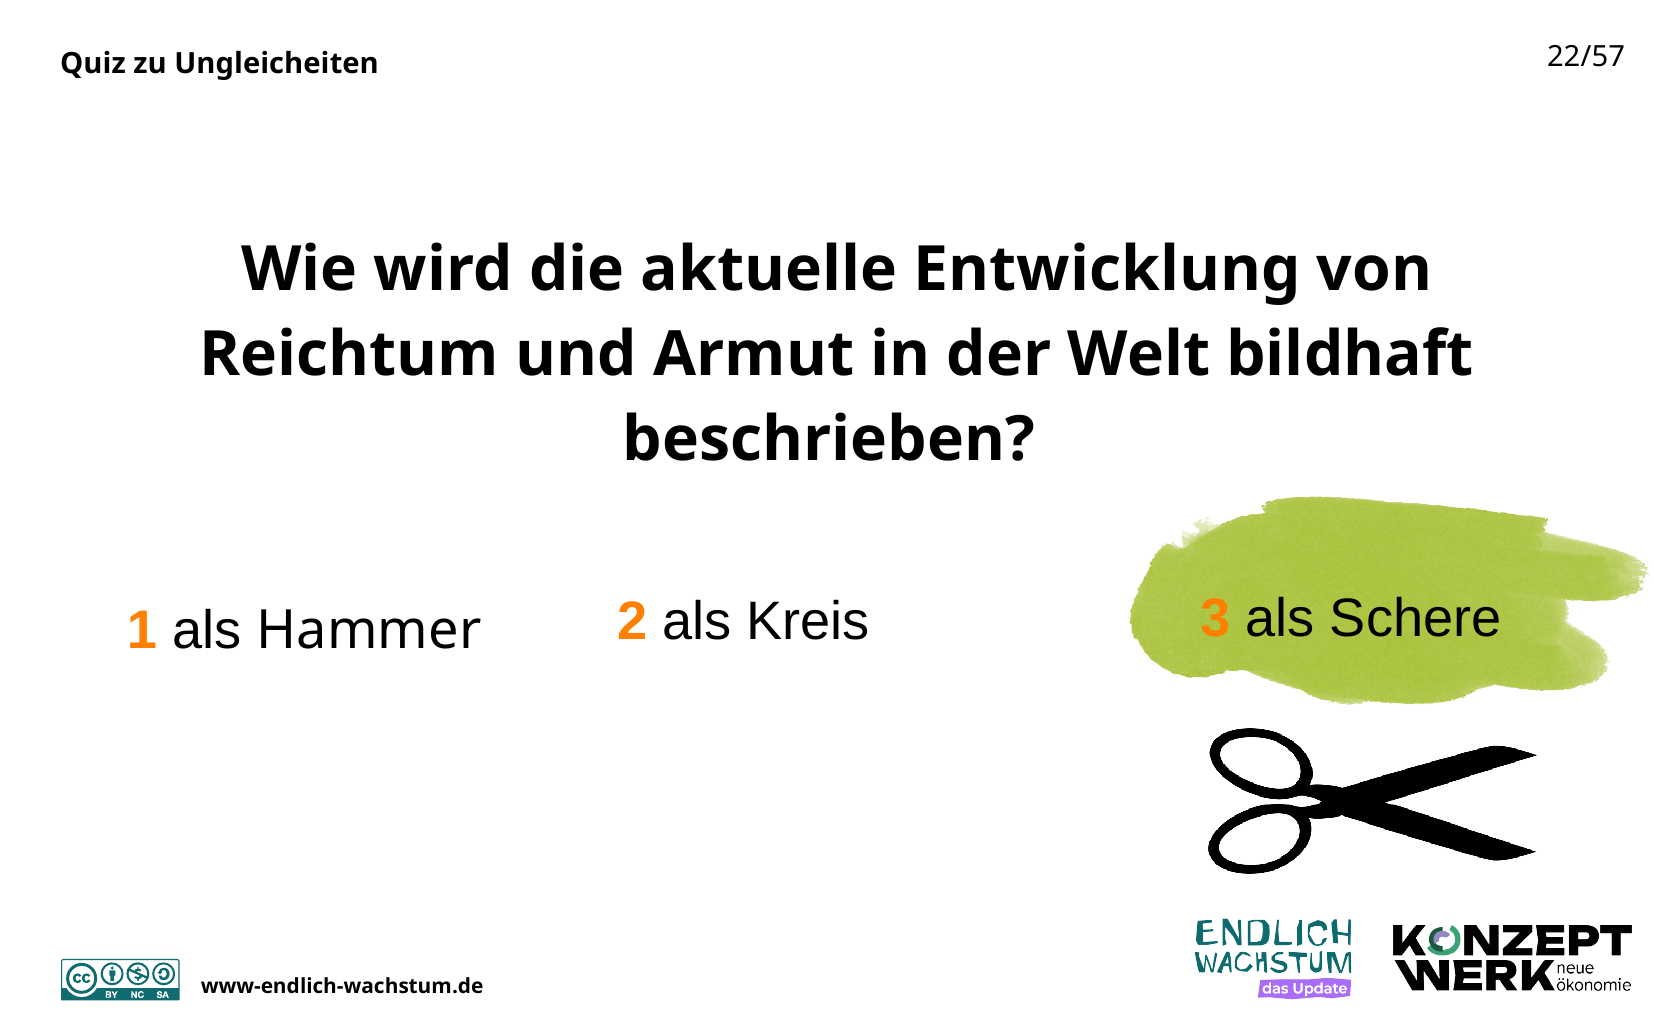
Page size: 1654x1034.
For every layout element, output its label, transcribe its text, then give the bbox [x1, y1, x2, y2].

text_box 2 als Kreis [531, 583, 1028, 852]
text_box 3 als Schere [1114, 580, 1576, 717]
picture [1176, 900, 1374, 1011]
picture [1387, 917, 1636, 997]
picture [1189, 713, 1551, 897]
picture [1129, 496, 1651, 705]
text_box 1 als Hammer [41, 583, 502, 780]
title Wie wird die aktuelle Entwicklung von Reichtum und Armut in der Welt bildhaft beschrieben? [115, 164, 1559, 538]
